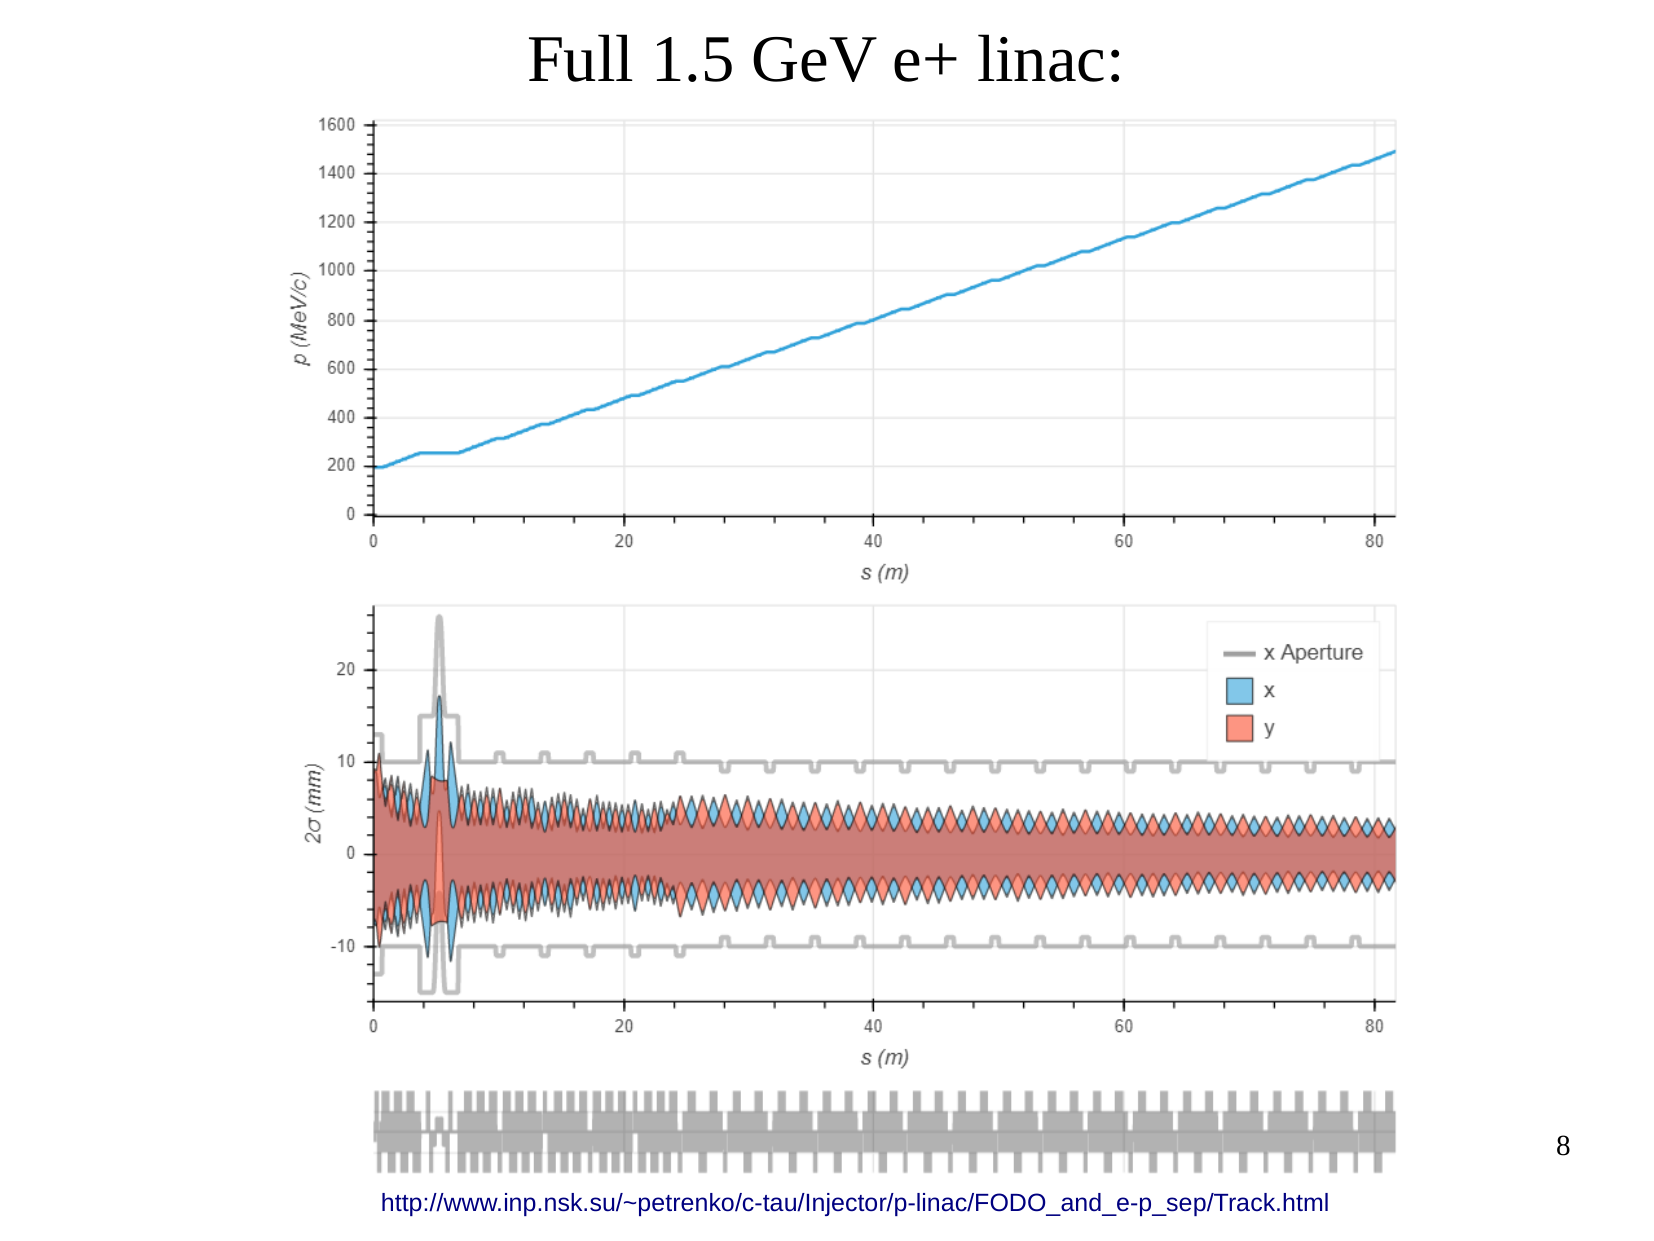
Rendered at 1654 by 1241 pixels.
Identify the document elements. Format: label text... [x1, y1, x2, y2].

picture [283, 110, 1406, 1185]
text_box http://www.inp.nsk.su/~petrenko/c-tau/Injector/p-linac/FODO_and_e-p_sep/Track.html [366, 1181, 1640, 1239]
title Full 1.5 GeV e+ linac: [82, 11, 1571, 107]
